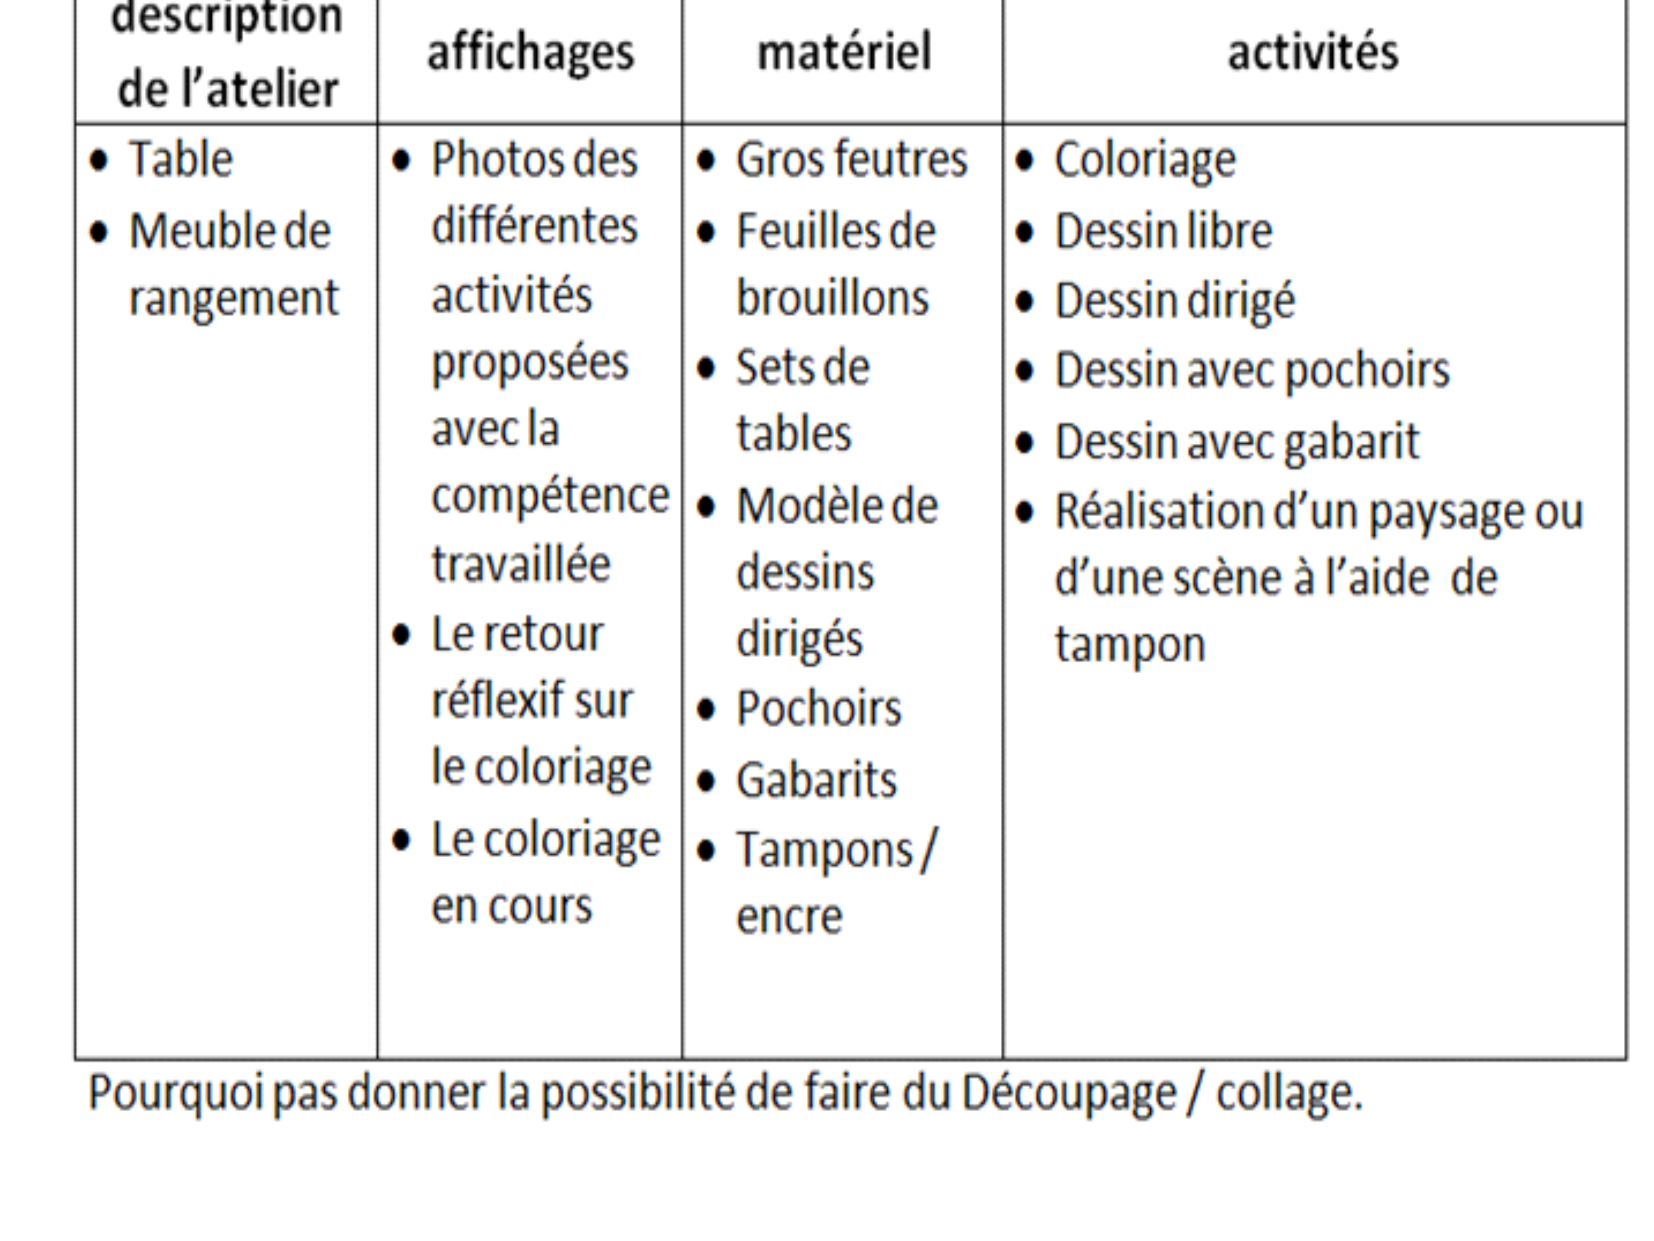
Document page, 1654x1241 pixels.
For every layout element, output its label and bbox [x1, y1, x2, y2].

picture [47, 0, 1654, 1138]
